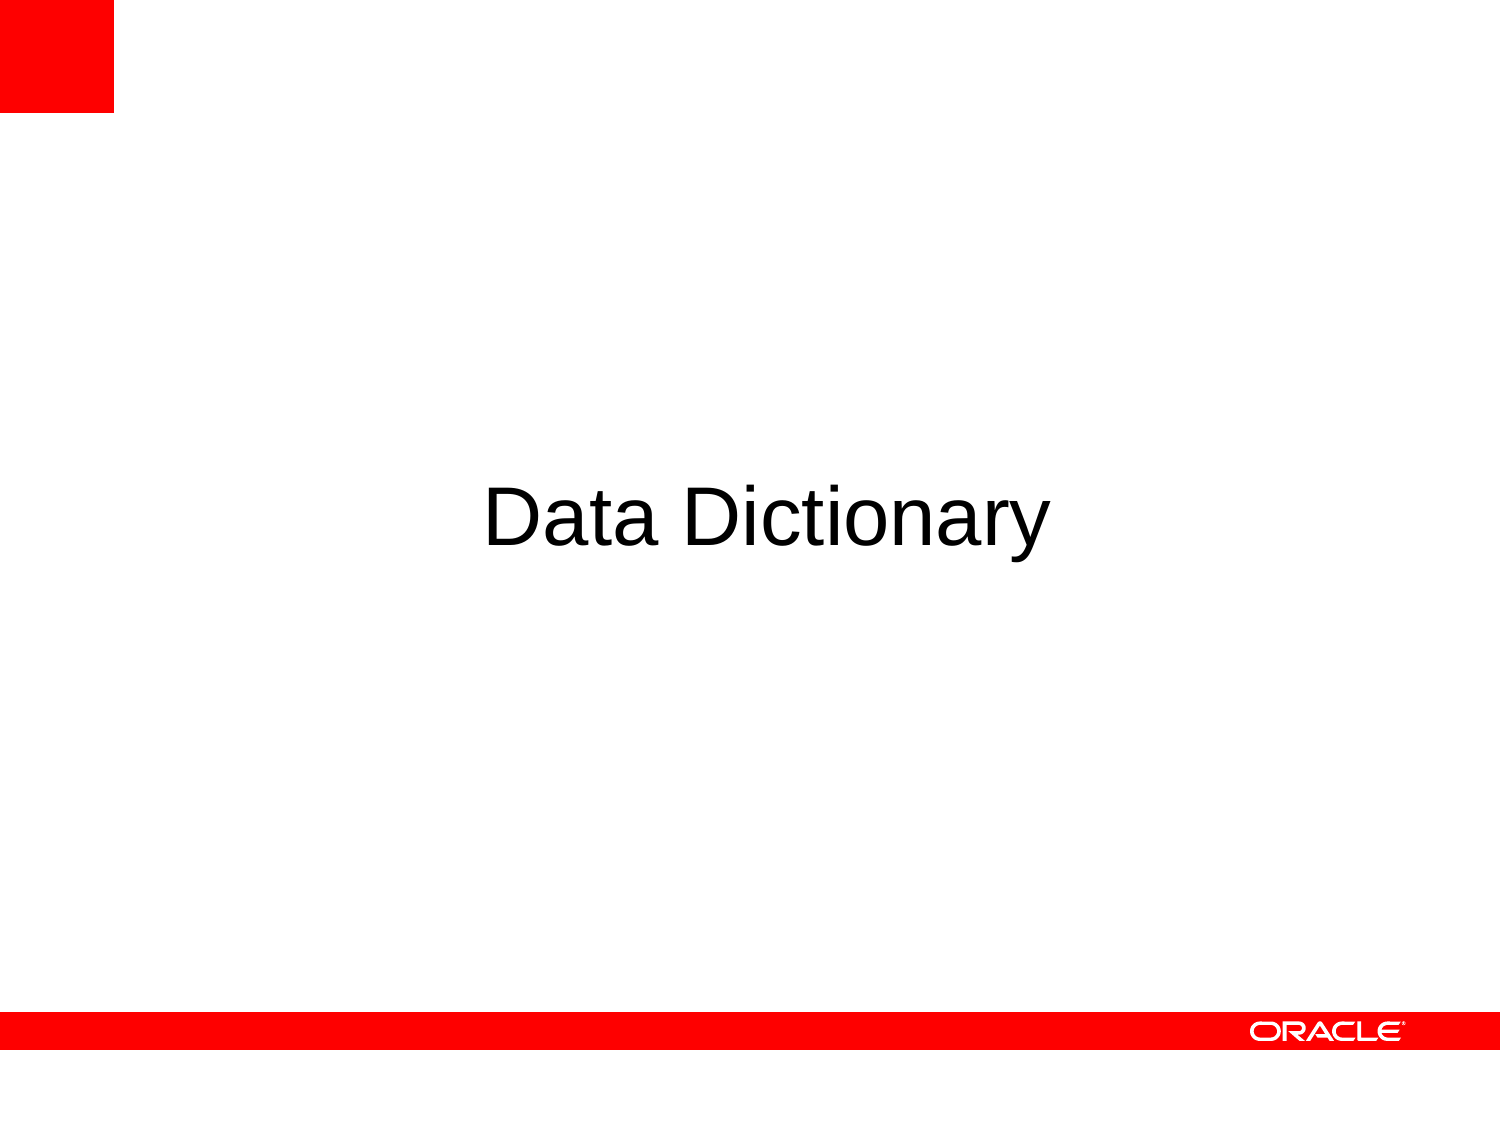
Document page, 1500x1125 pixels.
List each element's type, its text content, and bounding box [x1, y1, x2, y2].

picture [0, 1012, 1500, 1050]
subtitle Data Dictionary [145, 57, 1390, 968]
picture [0, 0, 114, 113]
